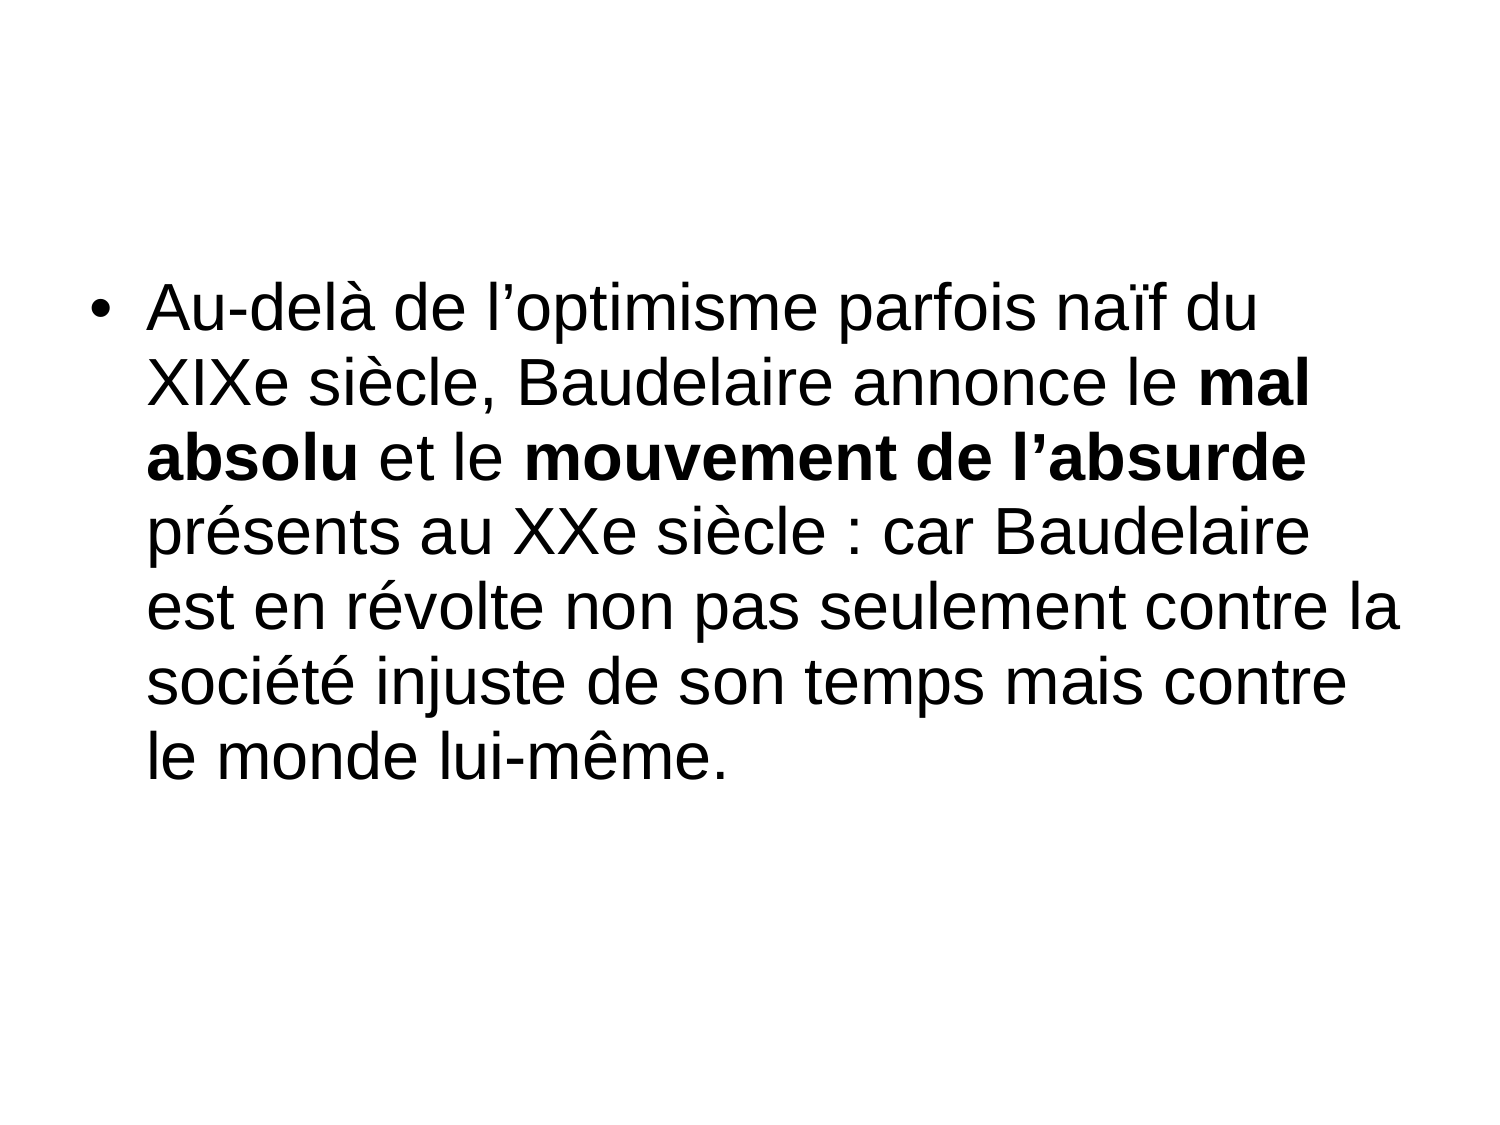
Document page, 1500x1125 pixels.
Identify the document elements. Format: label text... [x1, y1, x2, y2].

list Au-delà de l’optimisme parfois naïf du XIXe siècle, Baudelaire annonce le mal absolu et le mouvement de l’absurde présents au XXe siècle : car Baudelaire est en révolte non pas seulement contre la société injuste de son temps mais contre le monde lui-même. [75, 262, 1426, 1006]
